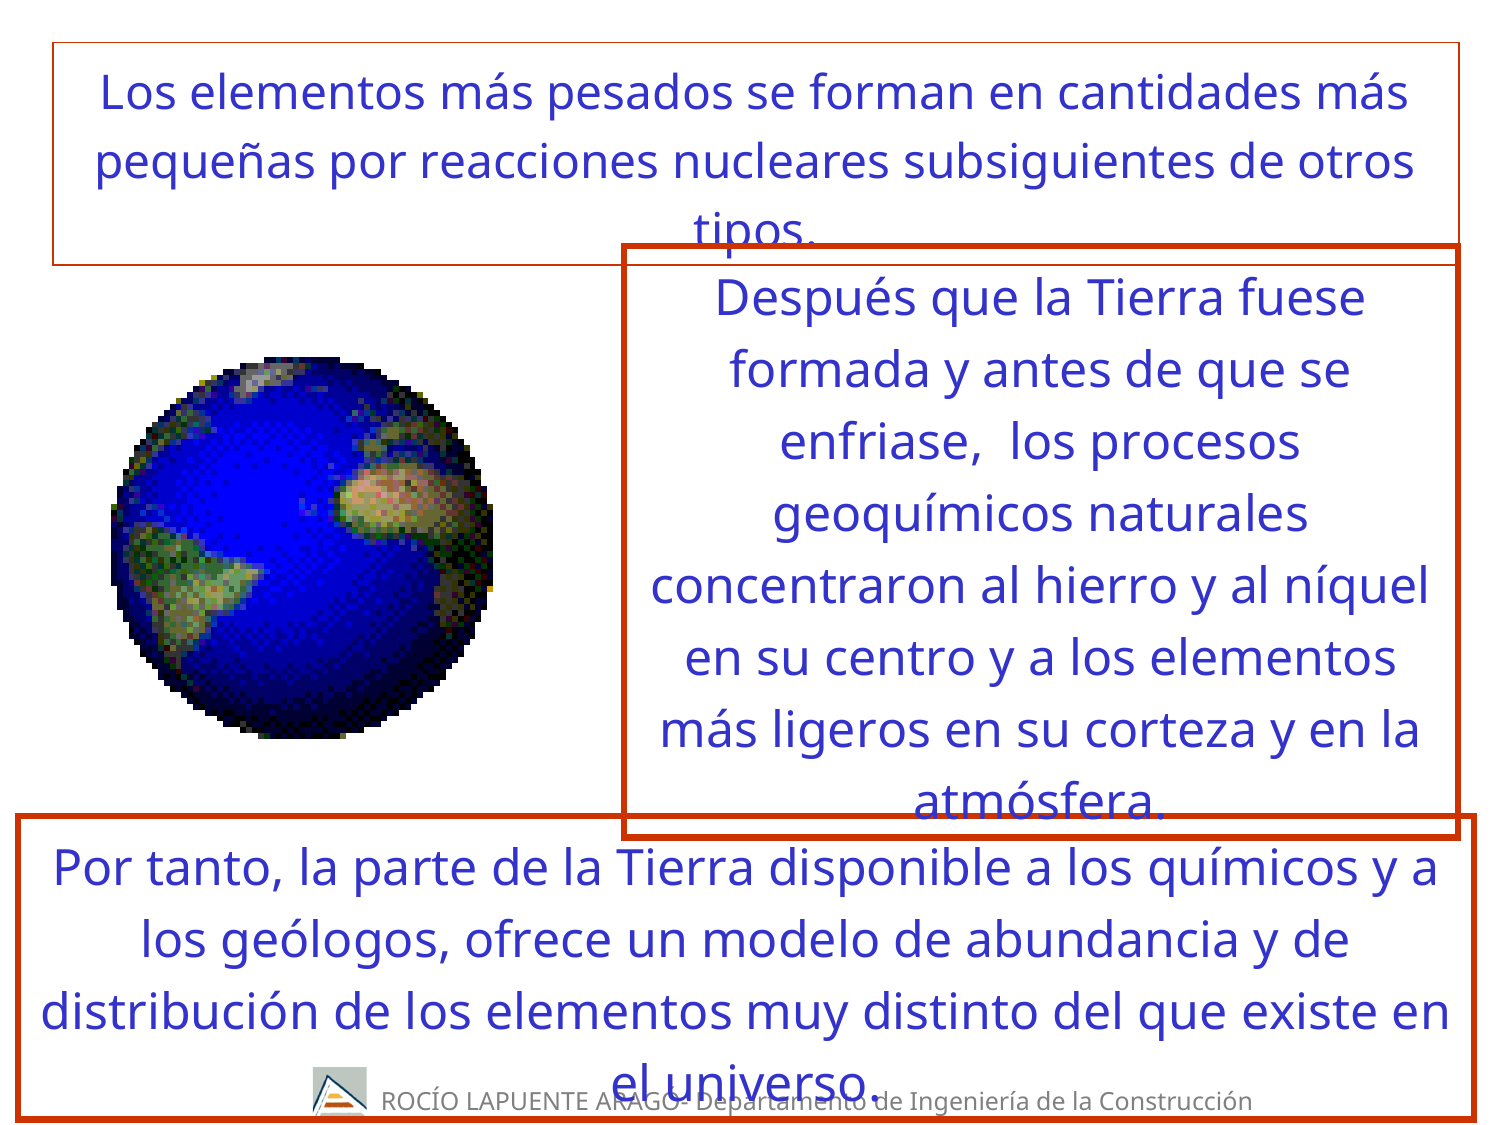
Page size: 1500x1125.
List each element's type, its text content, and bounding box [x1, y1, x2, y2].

picture [82, 328, 523, 769]
text_box Por tanto, la parte de la Tierra disponible a los químicos y a los geólogos, ofrece un modelo de abundancia y de distribución de los elementos muy distinto del que existe en el universo. [18, 816, 1475, 1120]
text_box Los elementos más pesados se forman en cantidades más pequeñas por reacciones nucleares subsiguientes de otros tipos. [53, 42, 1459, 265]
text_box Después que la Tierra fuese formada y antes de que se enfriase, los procesos geoquímicos naturales concentraron al hierro y al níquel en su centro y a los elementos más ligeros en su corteza y en la atmósfera. [623, 246, 1459, 838]
